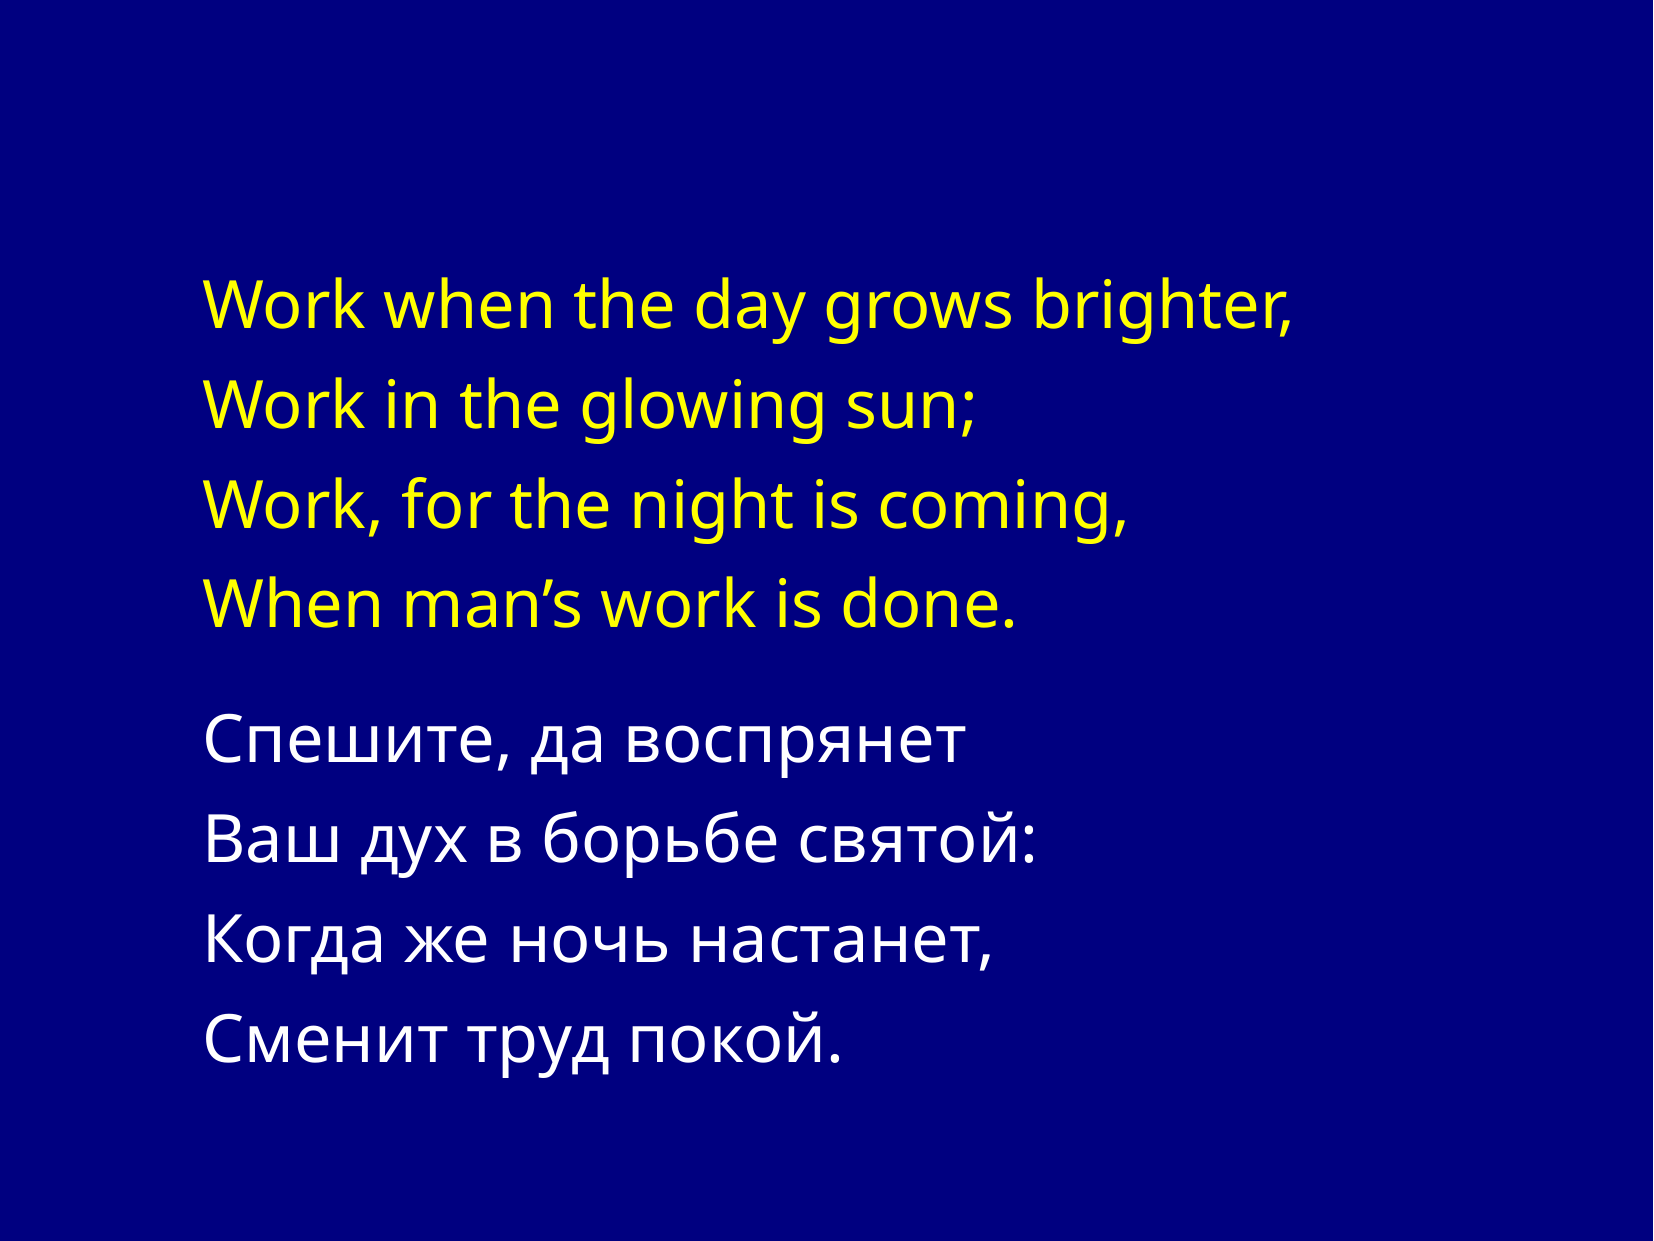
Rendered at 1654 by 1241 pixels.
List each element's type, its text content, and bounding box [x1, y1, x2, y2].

text_box Work when the day grows brighter, Work in the glowing sun; Work, for the night is coming, When man’s work is done. [75, 150, 1576, 638]
text_box Спешите, да воспрянет Ваш дух в борьбе святой: Когда же ночь настанет, Сменит труд покой. [75, 675, 1576, 1163]
